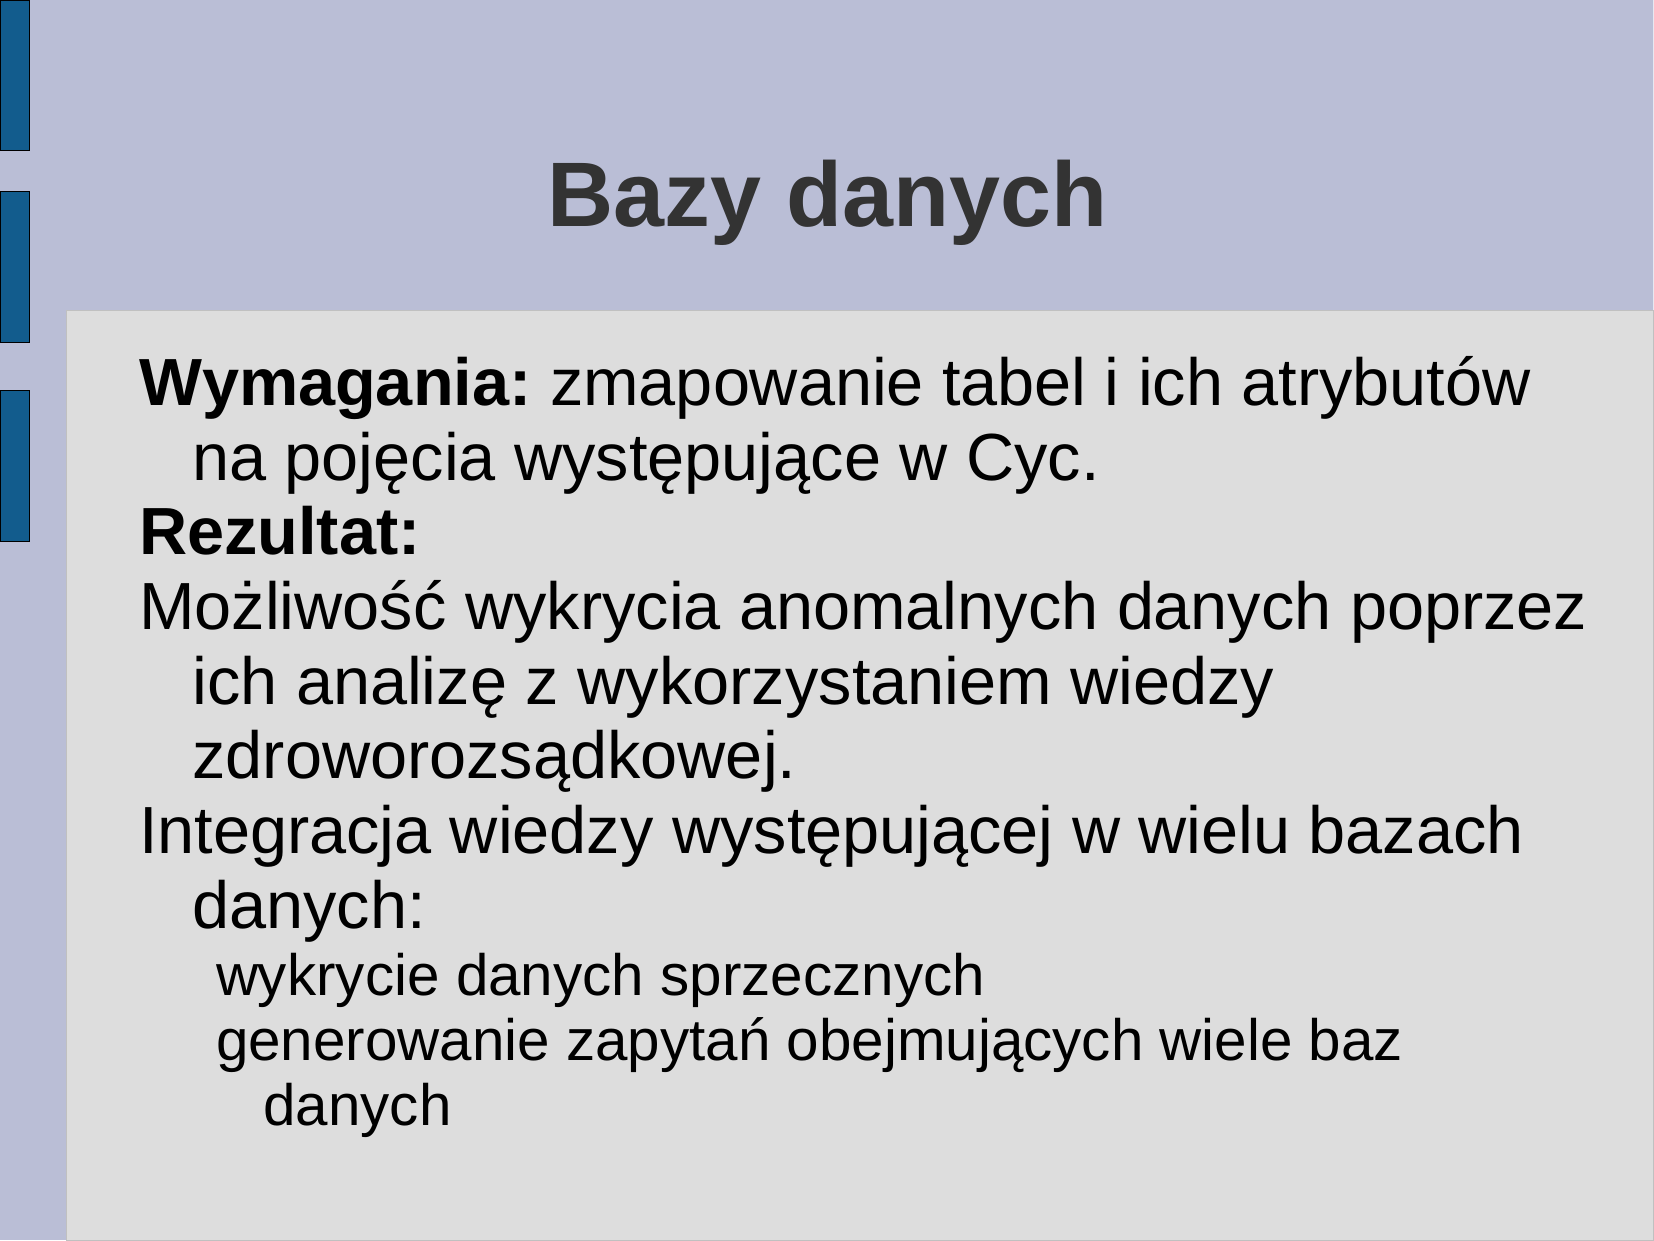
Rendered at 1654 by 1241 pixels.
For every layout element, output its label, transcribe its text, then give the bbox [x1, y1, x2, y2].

list Wymagania: zmapowanie tabel i ich atrybutów na pojęcia występujące w Cyc. Rezultat: Możliwość wykrycia anomalnych danych poprzez ich analizę z wykorzystaniem wiedzy zdroworozsądkowej. Integracja wiedzy występującej w wielu bazach danych: wykrycie danych sprzecznych generowanie zapytań obejmujących wiele baz danych [121, 344, 1595, 1138]
title Bazy danych [121, 91, 1534, 299]
